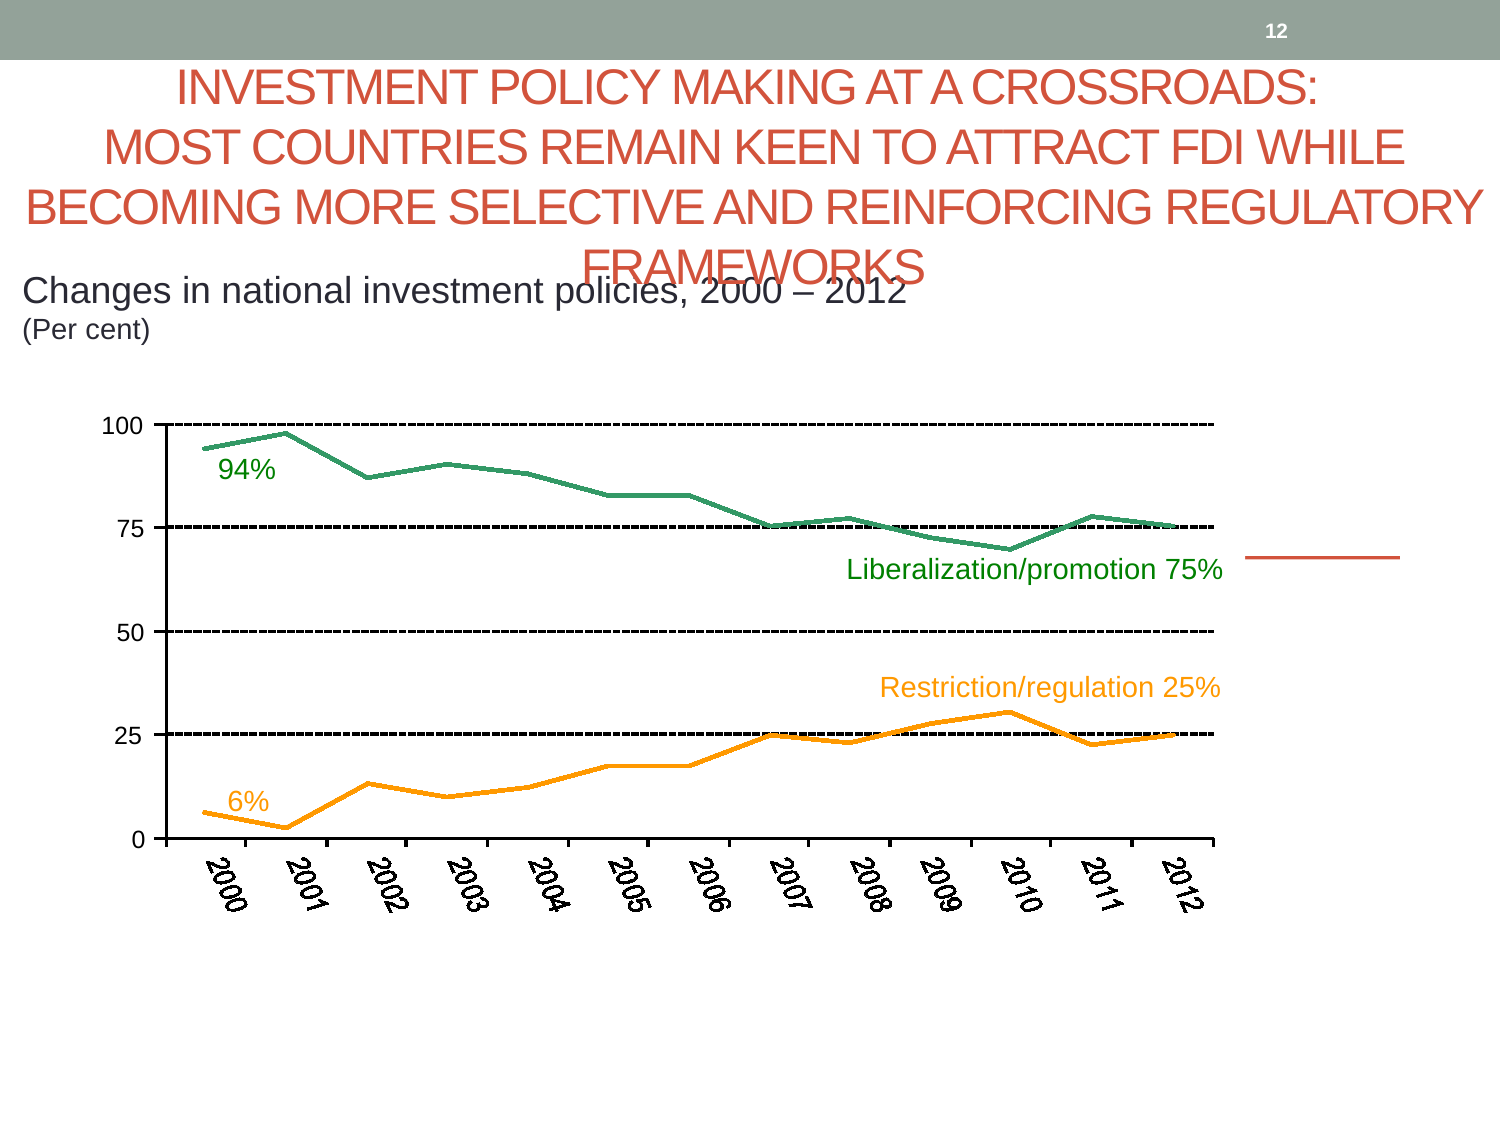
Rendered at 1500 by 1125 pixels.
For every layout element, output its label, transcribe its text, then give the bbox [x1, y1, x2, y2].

text_box Restriction/regulation 25% [879, 668, 1222, 704]
text_box 75 [116, 512, 145, 543]
text_box Liberalization/promotion 75% [846, 549, 1225, 585]
title Investment policy making at a crossroads: Most countries remain keen to attract FDI while becoming more selective and reinforcing regulatory frameworks [3, 54, 1500, 295]
slide_number 12 [1250, 3, 1425, 57]
text_box Changes in national investment policies, 2000 – 2012 (Per cent) [22, 295, 1197, 346]
text_box 50 [116, 616, 145, 647]
text_box [53, 373, 1246, 970]
text_box 25 [114, 720, 143, 751]
text_box 94% [217, 449, 277, 485]
text_box 0 [131, 823, 146, 854]
text_box 6% [227, 782, 270, 818]
text_box 100 [101, 409, 144, 440]
